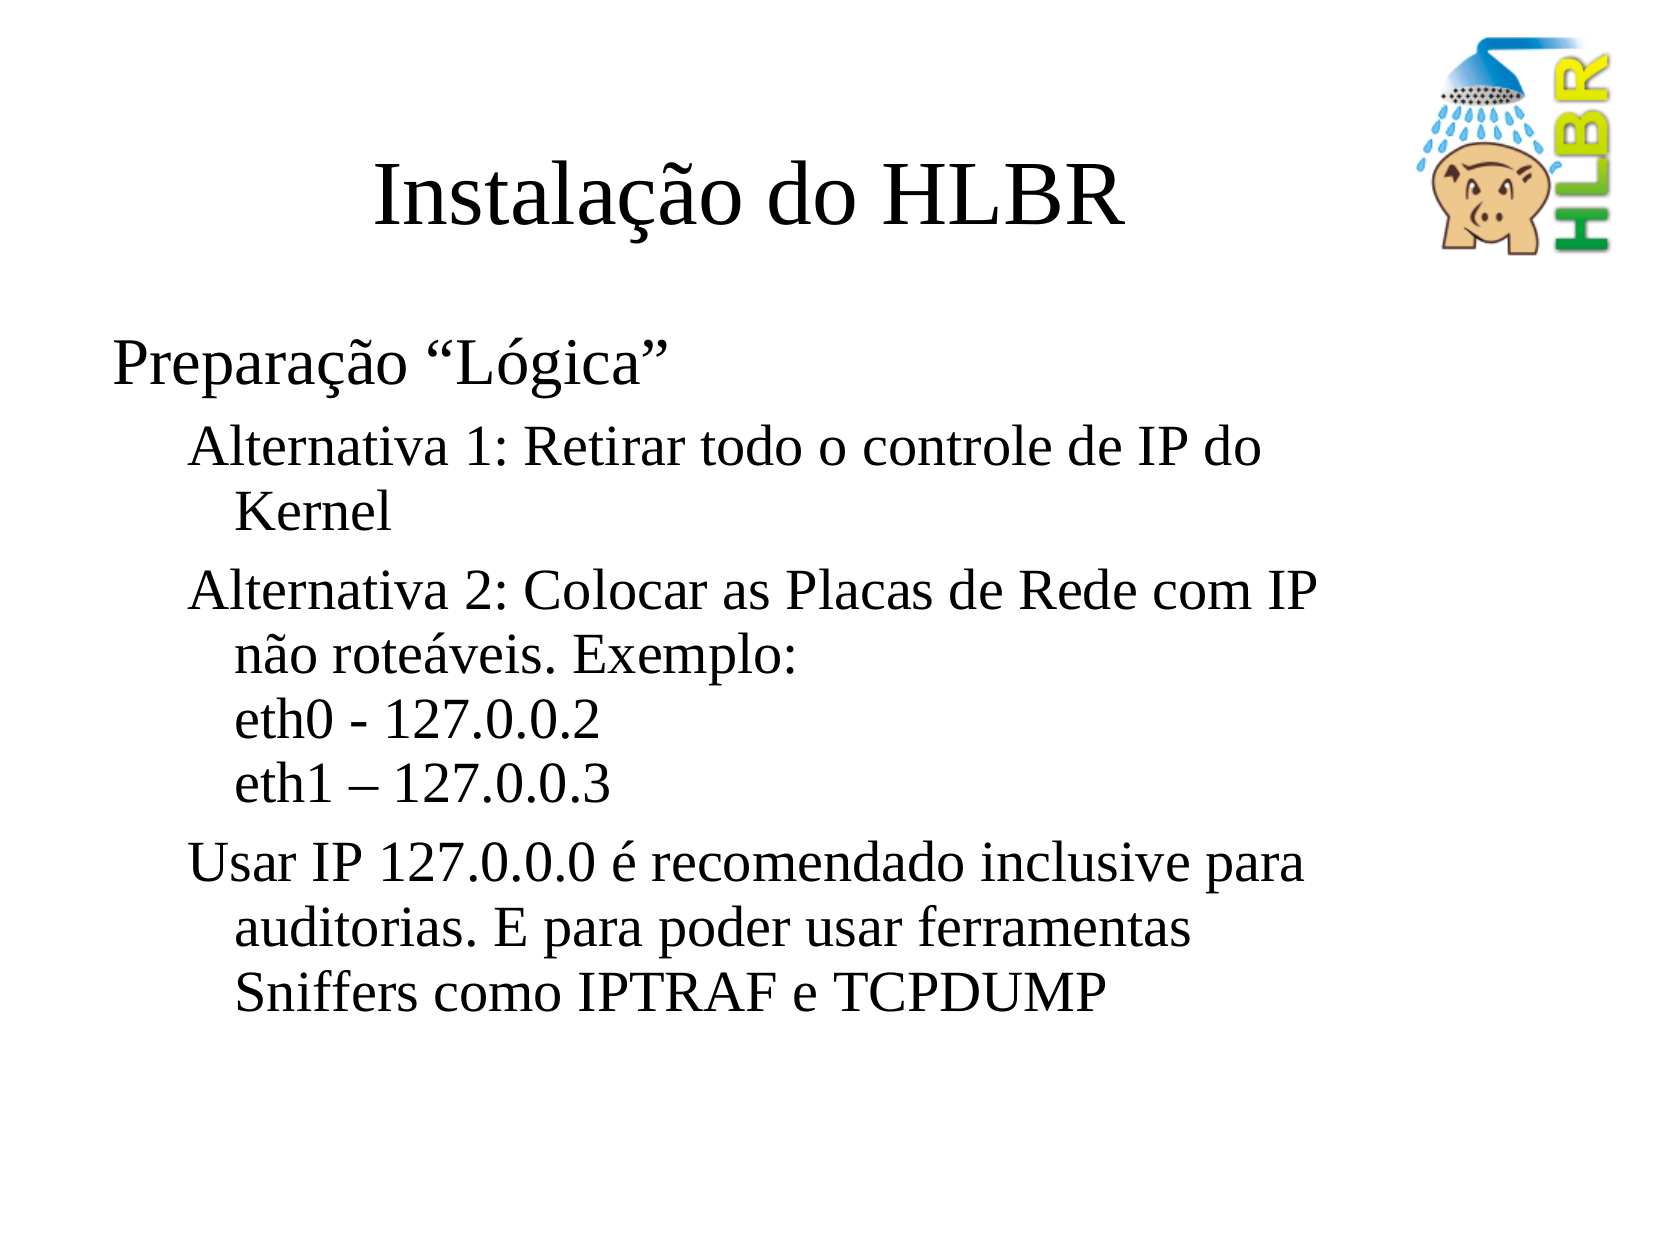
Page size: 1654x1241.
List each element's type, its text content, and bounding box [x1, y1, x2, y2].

title Instalação do HLBR [112, 76, 1388, 312]
list Preparação “Lógica” Alternativa 1: Retirar todo o controle de IP do Kernel Alternativa 2: Colocar as Placas de Rede com IP não roteáveis. Exemplo: eth0 - 127.0.0.2 eth1 – 127.0.0.3 Usar IP 127.0.0.0 é recomendado inclusive para auditorias. E para poder usar ferramentas Sniffers como IPTRAF e TCPDUMP [112, 324, 1388, 1024]
picture [1416, 37, 1612, 260]
